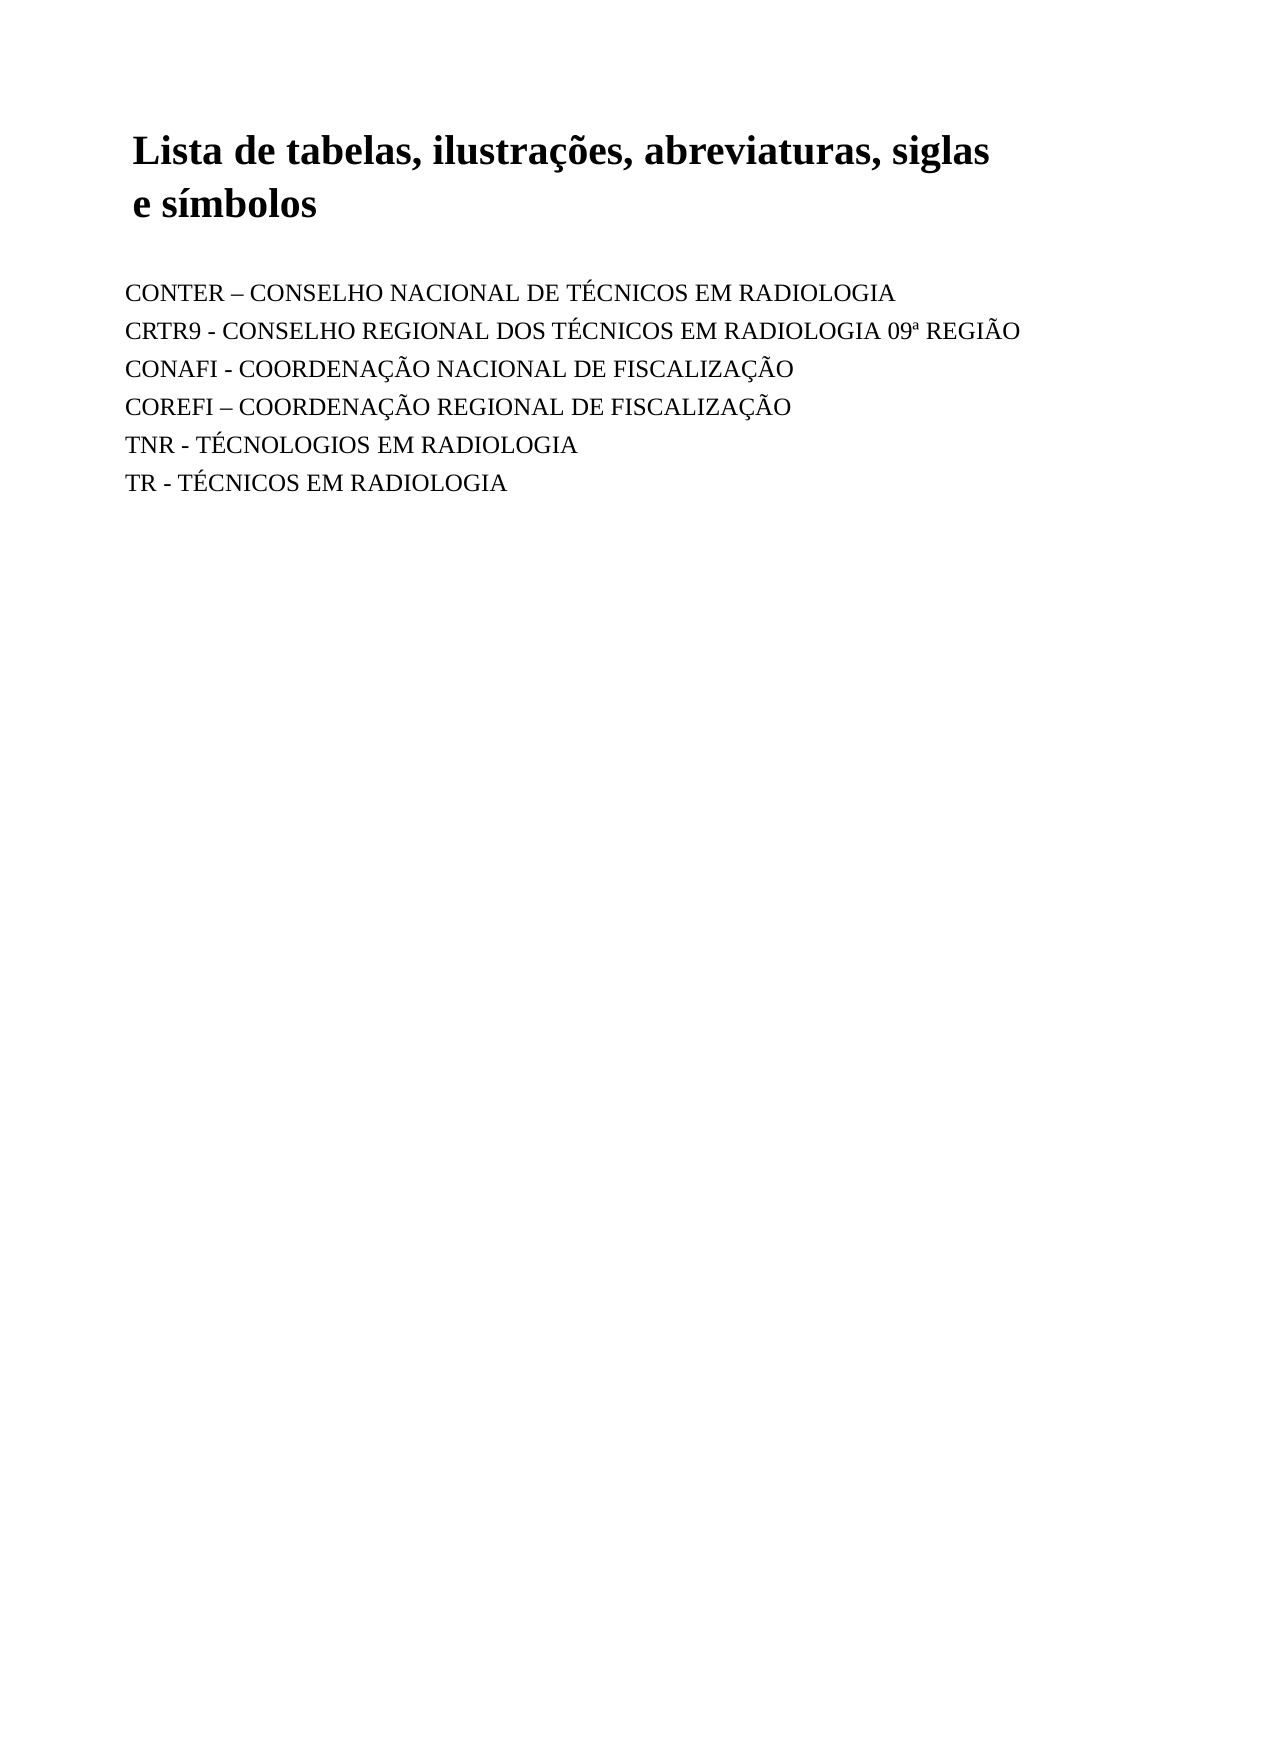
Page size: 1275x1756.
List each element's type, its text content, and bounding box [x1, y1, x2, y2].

text_box CONTER – CONSELHO NACIONAL DE TÉCNICOS EM RADIOLOGIA CRTR9 - CONSELHO REGIONAL DOS TÉCNICOS EM RADIOLOGIA 09ª REGIÃO CONAFI - COORDENAÇÃO NACIONAL DE FISCALIZAÇÃO COREFI – COORDENAÇÃO REGIONAL DE FISCALIZAÇÃO TNR - TÉCNOLOGIOS EM RADIOLOGIA TR - TÉCNICOS EM RADIOLOGIA [122, 276, 1024, 497]
text_box Lista de tabelas, ilustrações, abreviaturas, siglas e símbolos [130, 120, 1019, 220]
